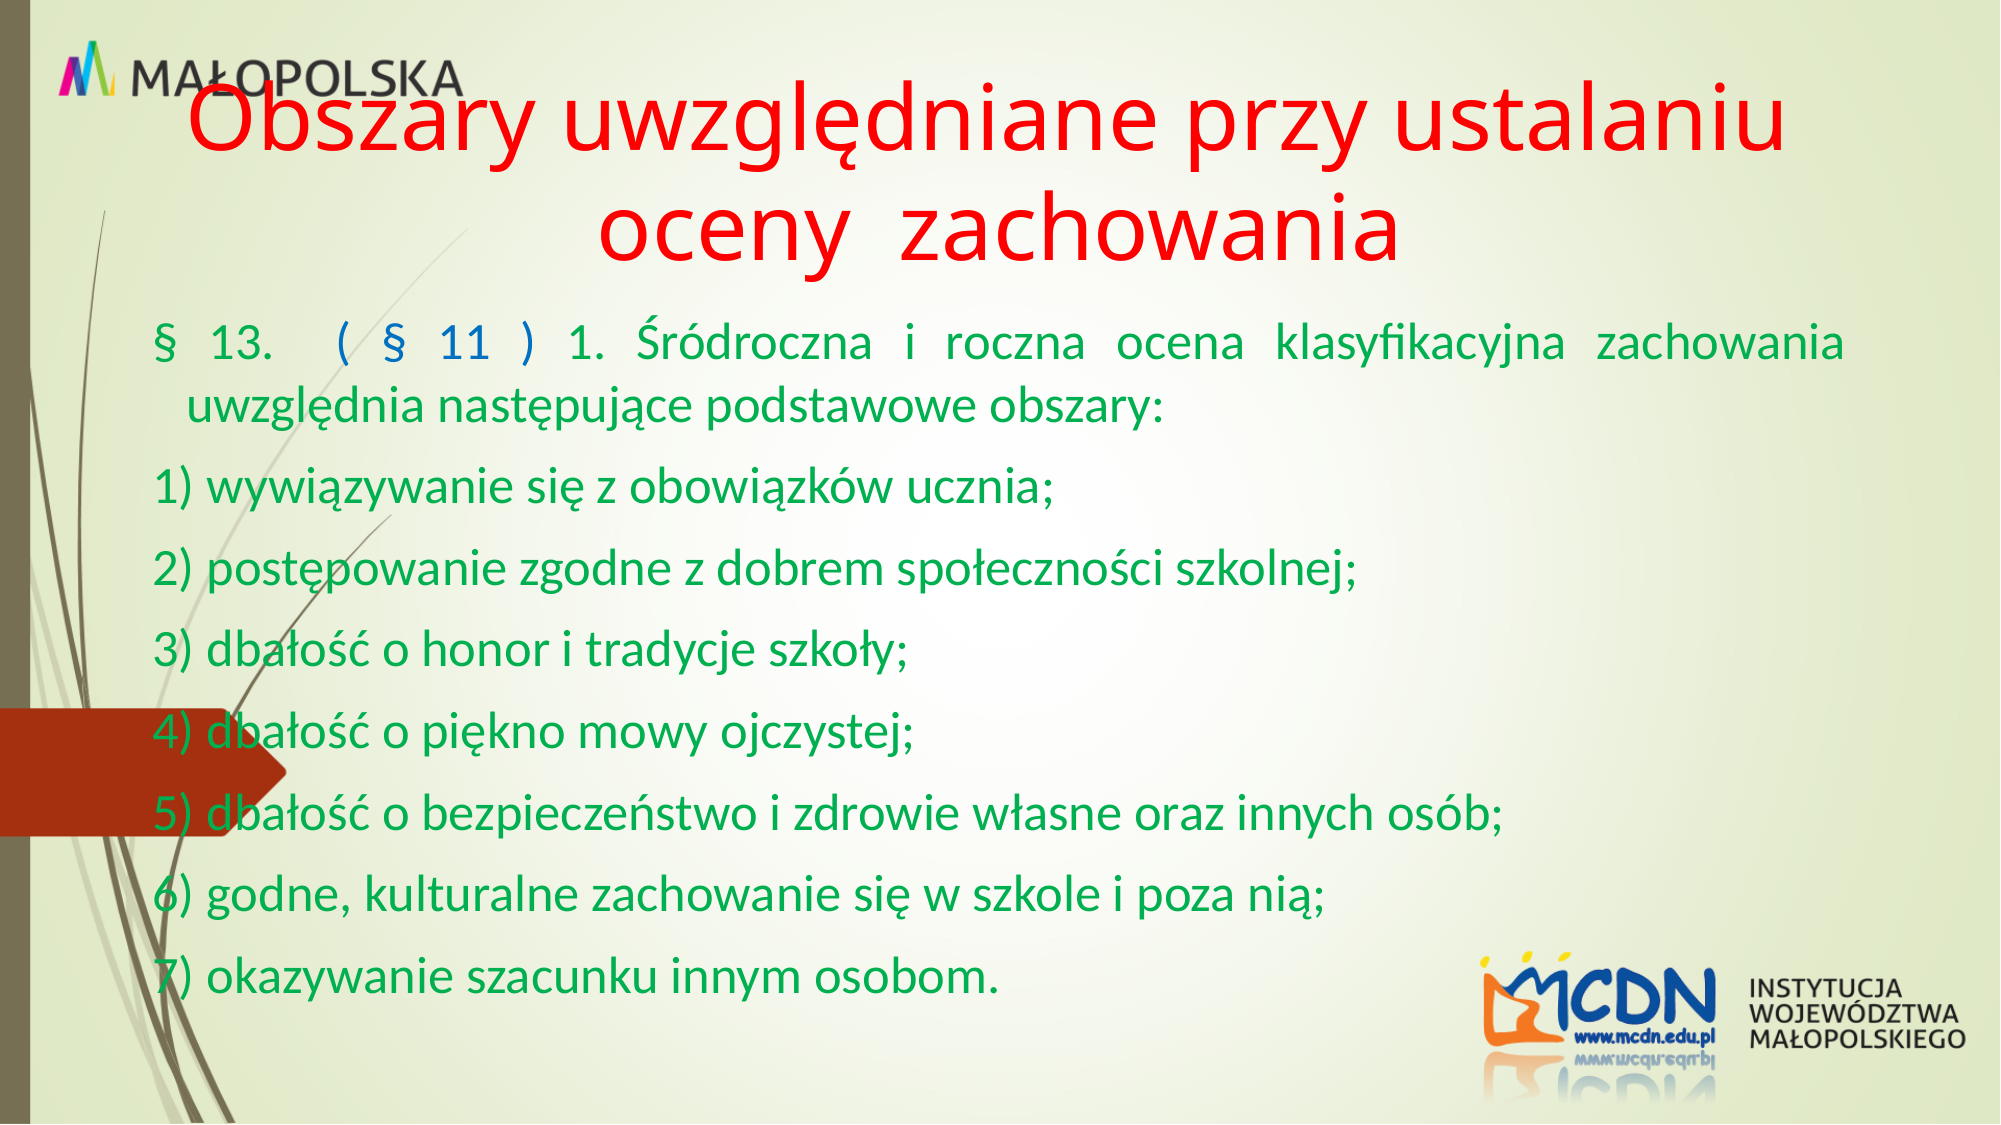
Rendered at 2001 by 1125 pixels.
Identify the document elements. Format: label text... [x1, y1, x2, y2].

title Obszary uwzględniane przy ustalaniu oceny zachowania [137, 59, 1863, 278]
picture [0, 0, 2001, 1125]
list § 13. ( § 11 ) 1. Śródroczna i roczna ocena klasyfikacyjna zachowania uwzględnia następujące podstawowe obszary: 1) wywiązywanie się z obowiązków ucznia; 2) postępowanie zgodne z dobrem społeczności szkolnej; 3) dbałość o honor i tradycje szkoły; 4) dbałość o piękno mowy ojczystej; 5) dbałość o bezpieczeństwo i zdrowie własne oraz innych osób; 6) godne, kulturalne zachowanie się w szkole i poza nią; 7) okazywanie szacunku innym osobom. [137, 299, 1863, 1014]
